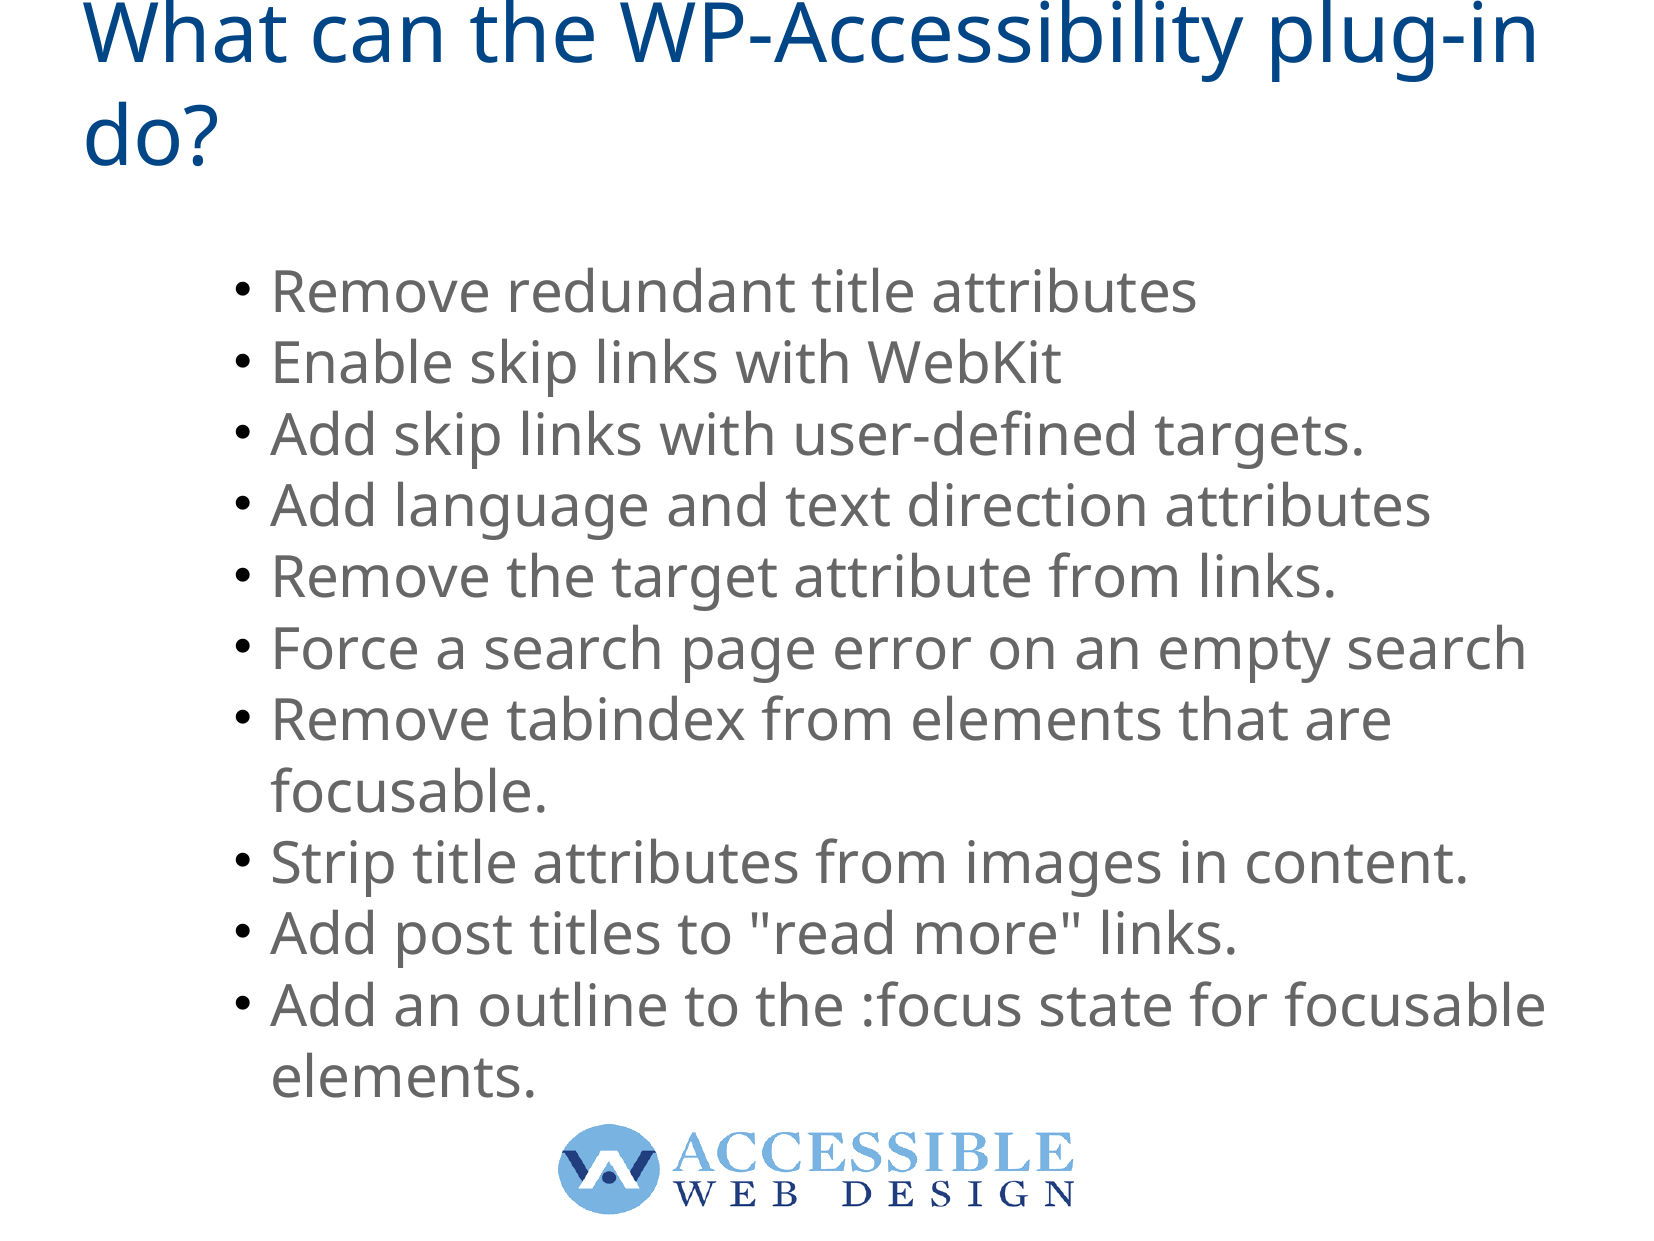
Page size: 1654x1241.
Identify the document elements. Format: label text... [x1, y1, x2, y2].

picture [558, 1124, 1074, 1215]
text_box What can the WP-Accessibility plug-in do? Remove redundant title attributes Enable skip links with WebKit Add skip links with user-defined targets. Add language and text direction attributes Remove the target attribute from links. Force a search page error on an empty search Remove tabindex from elements that are focusable. Strip title attributes from images in content. Add post titles to "read more" links. Add an outline to the :focus state for focusable elements. [82, 49, 1571, 1109]
